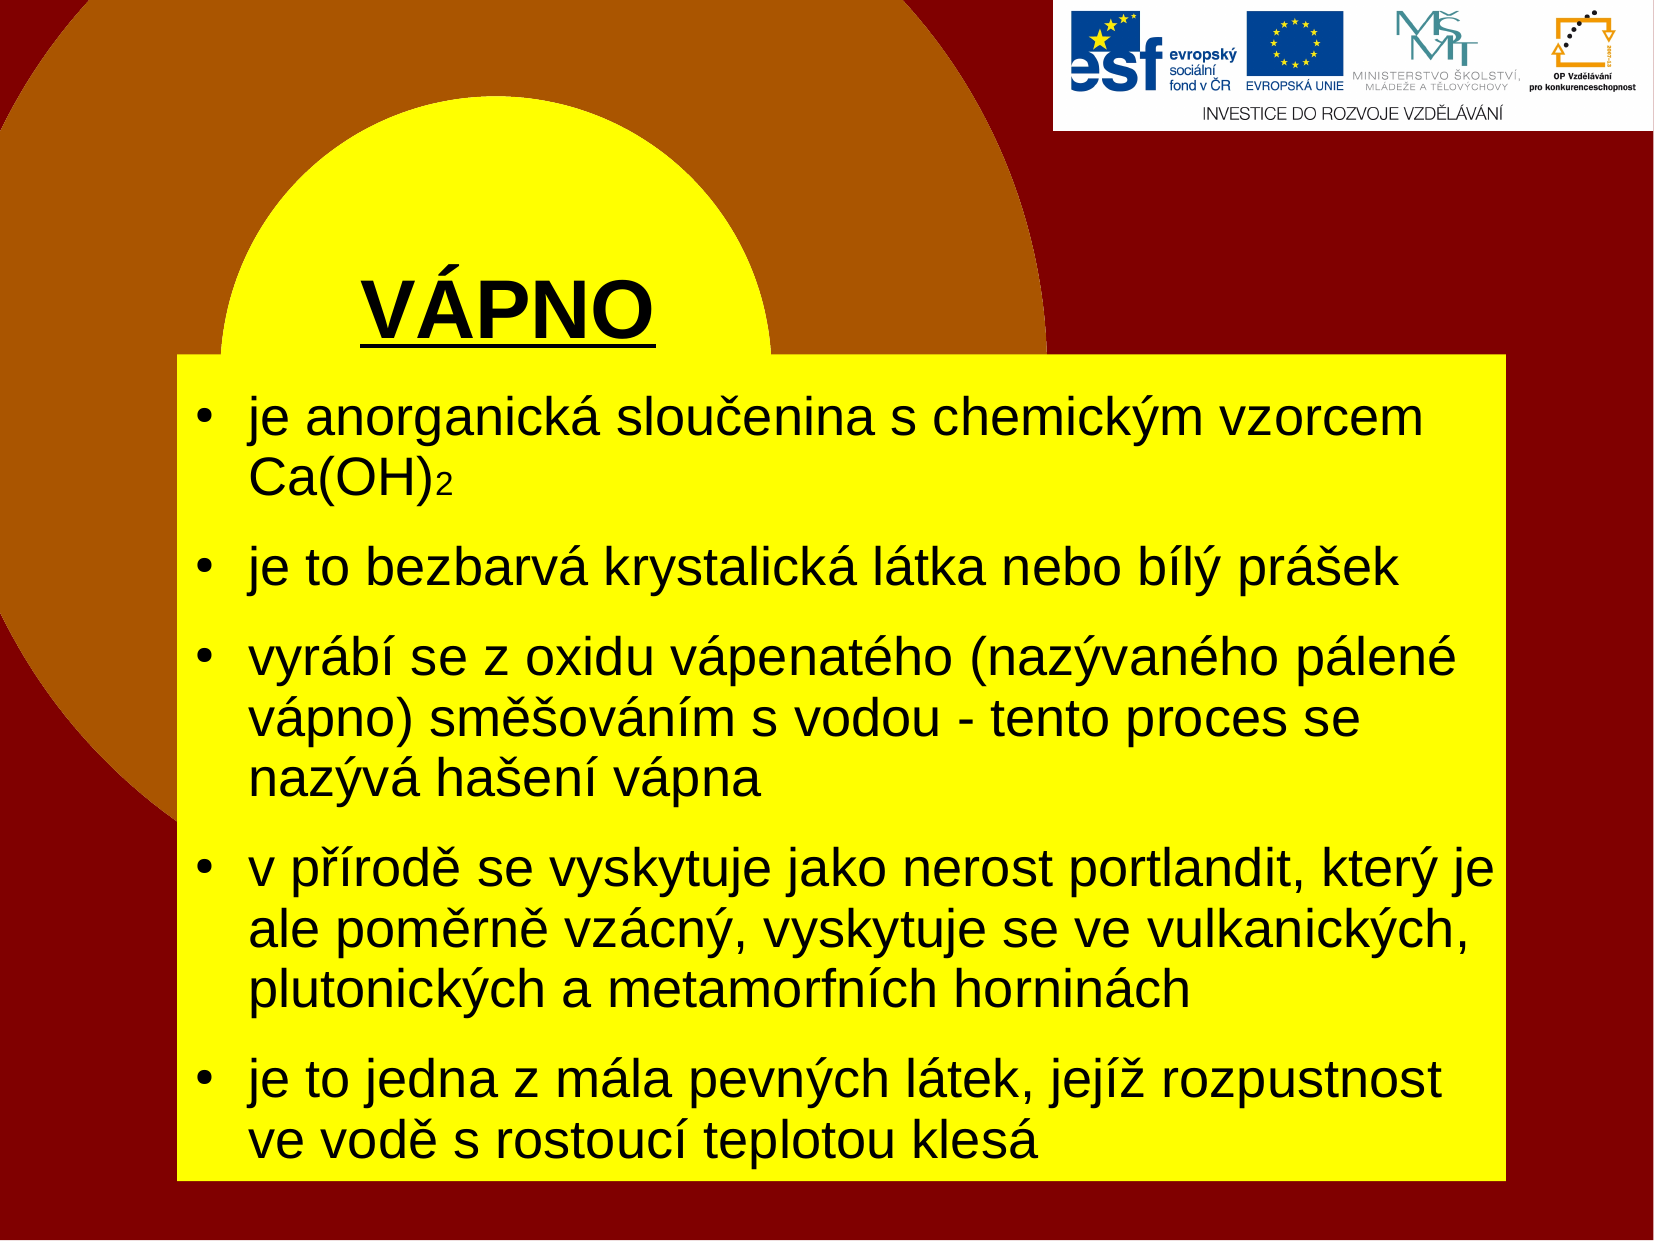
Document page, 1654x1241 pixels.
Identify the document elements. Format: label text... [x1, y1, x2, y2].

picture [1053, 0, 1654, 131]
title VÁPNO [0, 206, 1252, 414]
text_box [1252, 354, 1506, 386]
list je anorganická sloučenina s chemickým vzorcem Ca(OH)2 je to bezbarvá krystalická látka nebo bílý prášek vyrábí se z oxidu vápenatého (nazývaného pálené vápno) směšováním s vodou - tento proces se nazývá hašení vápna v přírodě se vyskytuje jako nerost portlandit, který je ale poměrně vzácný, vyskytuje se ve vulkanických, plutonických a metamorfních horninách je to jedna z mála pevných látek, jejíž rozpustnost ve vodě s rostoucí teplotou klesá [177, 386, 1506, 1170]
text_box [177, 1170, 1506, 1182]
